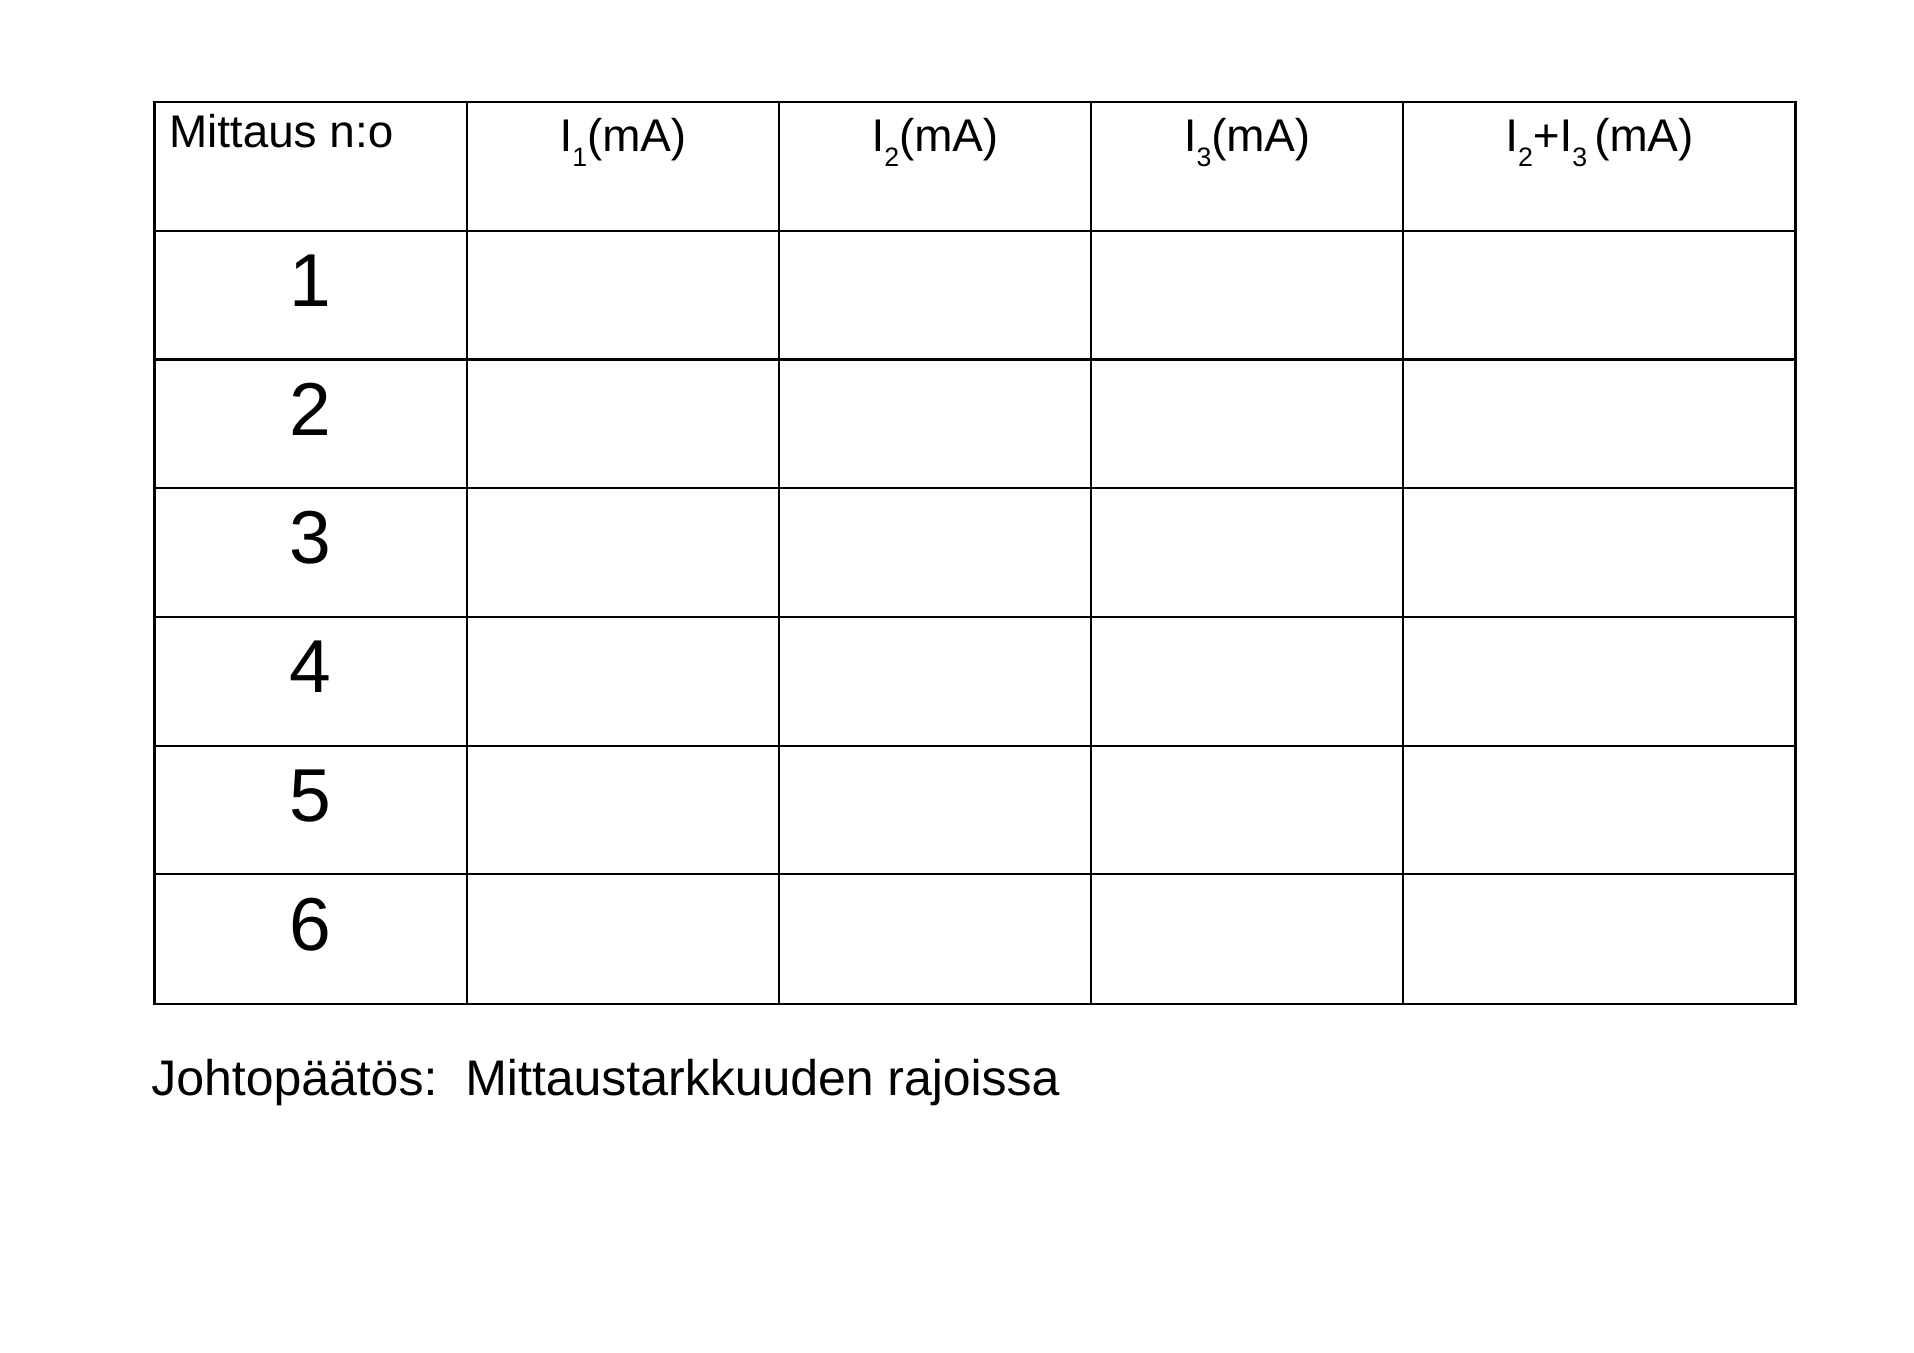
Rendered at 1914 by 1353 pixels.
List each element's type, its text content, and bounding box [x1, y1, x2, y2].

table_cell [468, 361, 778, 487]
table_cell [1404, 232, 1794, 358]
table_cell [1404, 747, 1794, 873]
table_cell [1404, 489, 1794, 616]
table_cell [1092, 747, 1402, 873]
table_cell [468, 618, 778, 745]
table_cell [1092, 875, 1402, 1003]
table_cell [1092, 618, 1402, 745]
table_cell [468, 232, 778, 358]
table_cell [468, 875, 778, 1003]
table_cell [780, 232, 1090, 358]
table_cell [780, 875, 1090, 1003]
table_cell 1 [156, 232, 466, 358]
table_cell 2 [156, 361, 466, 487]
table_cell [1404, 618, 1794, 745]
table_cell [1404, 361, 1794, 487]
table_cell [1092, 232, 1402, 358]
table_header Mittaus n:o [156, 103, 466, 230]
table_cell 4 [156, 618, 466, 745]
table_cell [468, 747, 778, 873]
table_header I3(mA) [1092, 103, 1402, 230]
table_cell 6 [156, 875, 466, 1003]
table_header I2(mA) [780, 103, 1090, 230]
table_cell [780, 489, 1090, 616]
table_cell 3 [156, 489, 466, 616]
table_cell [780, 618, 1090, 745]
text_box Johtopäätös: Mittaustarkkuuden rajoissa [136, 1043, 1791, 1199]
table_cell [780, 361, 1090, 487]
table_header I2+I3 (mA) [1404, 103, 1794, 230]
table_cell [1404, 875, 1794, 1003]
table_cell [1092, 361, 1402, 487]
table_header I1(mA) [468, 103, 778, 230]
table_cell [468, 489, 778, 616]
table_cell [1092, 489, 1402, 616]
table_cell [780, 747, 1090, 873]
table_cell 5 [156, 747, 466, 873]
